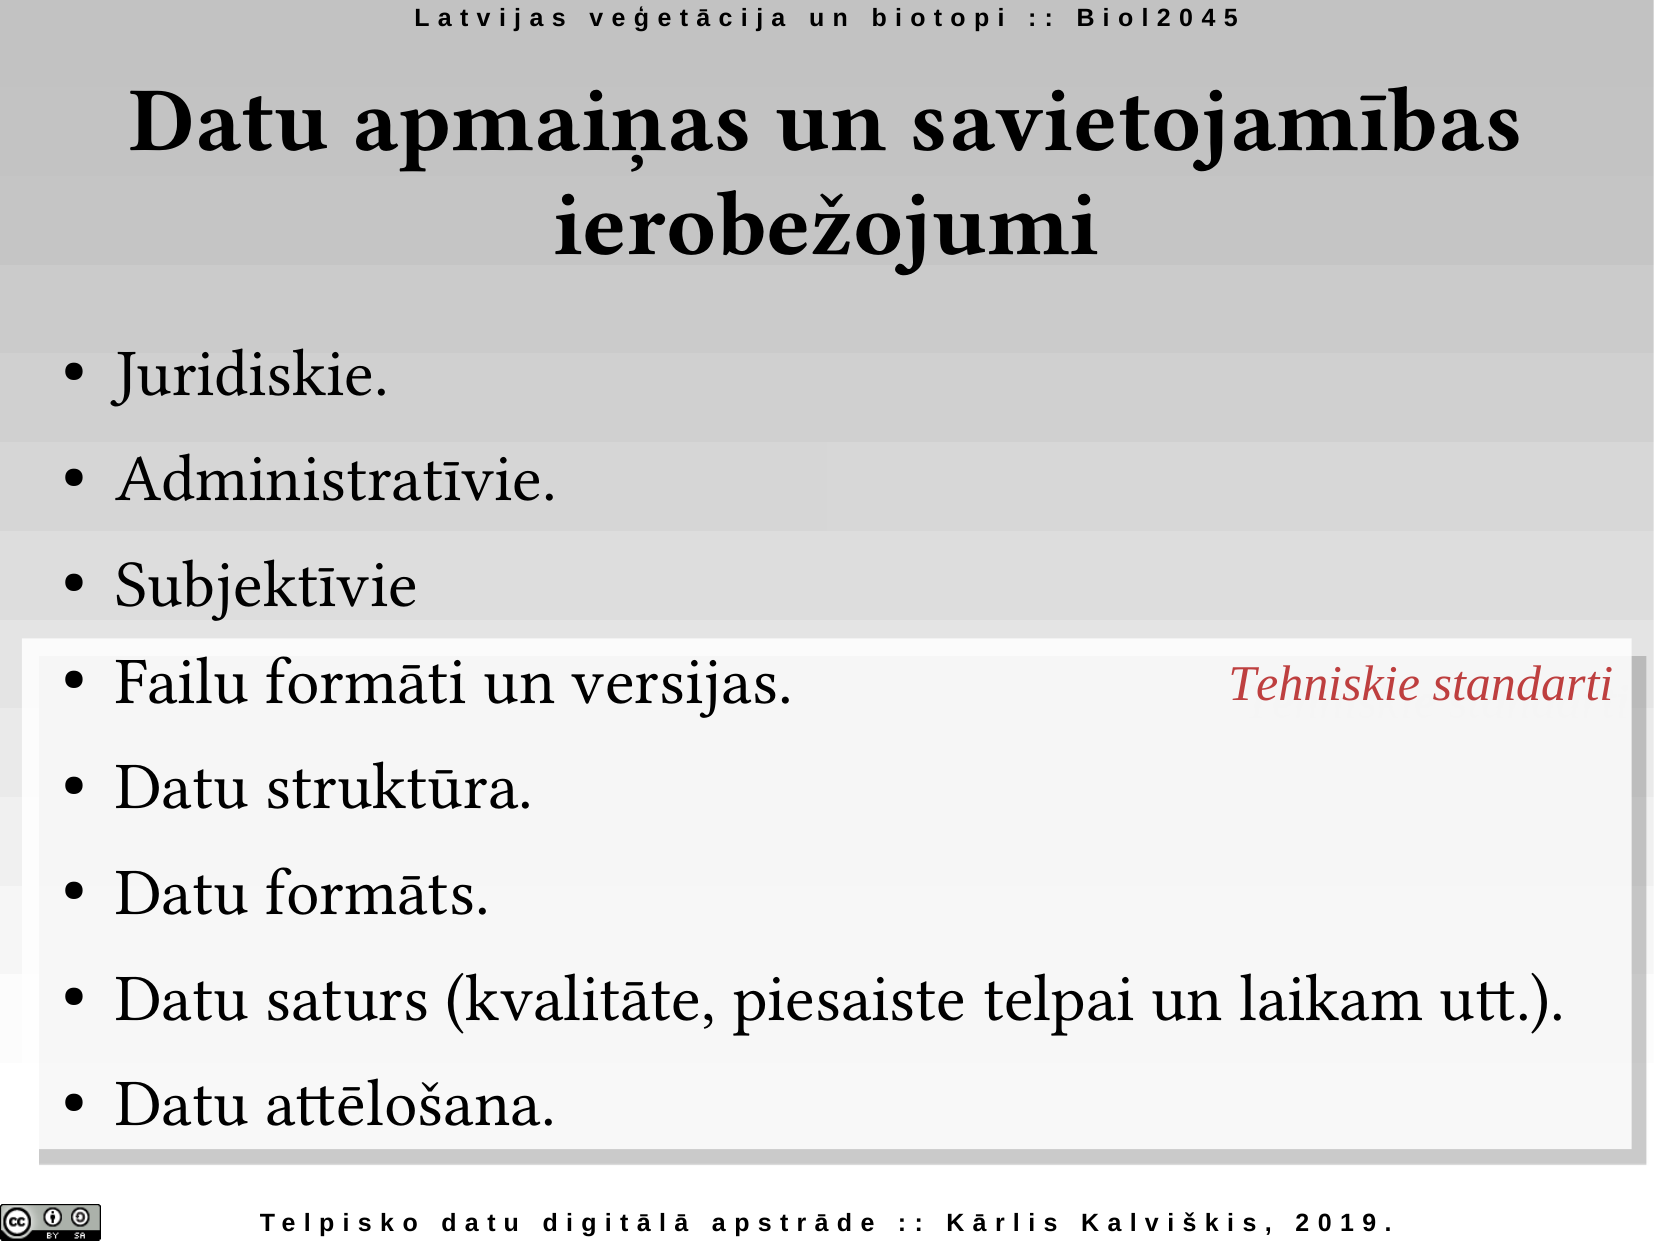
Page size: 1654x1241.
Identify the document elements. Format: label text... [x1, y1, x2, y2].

list Failu formāti un versijas. Datu struktūra. Datu formāts. Datu saturs (kvalitāte, piesaiste telpai un laikam utt.). Datu attēlošana. [44, 643, 1610, 1177]
text_box Tehniskie standarti [21, 638, 1632, 1150]
list Juridiskie. Administratīvie. Subjektīvie [44, 256, 1610, 623]
picture [0, 0, 1654, 1241]
title Datu apmaiņas un savietojamības ierobežojumi [29, 49, 1625, 296]
